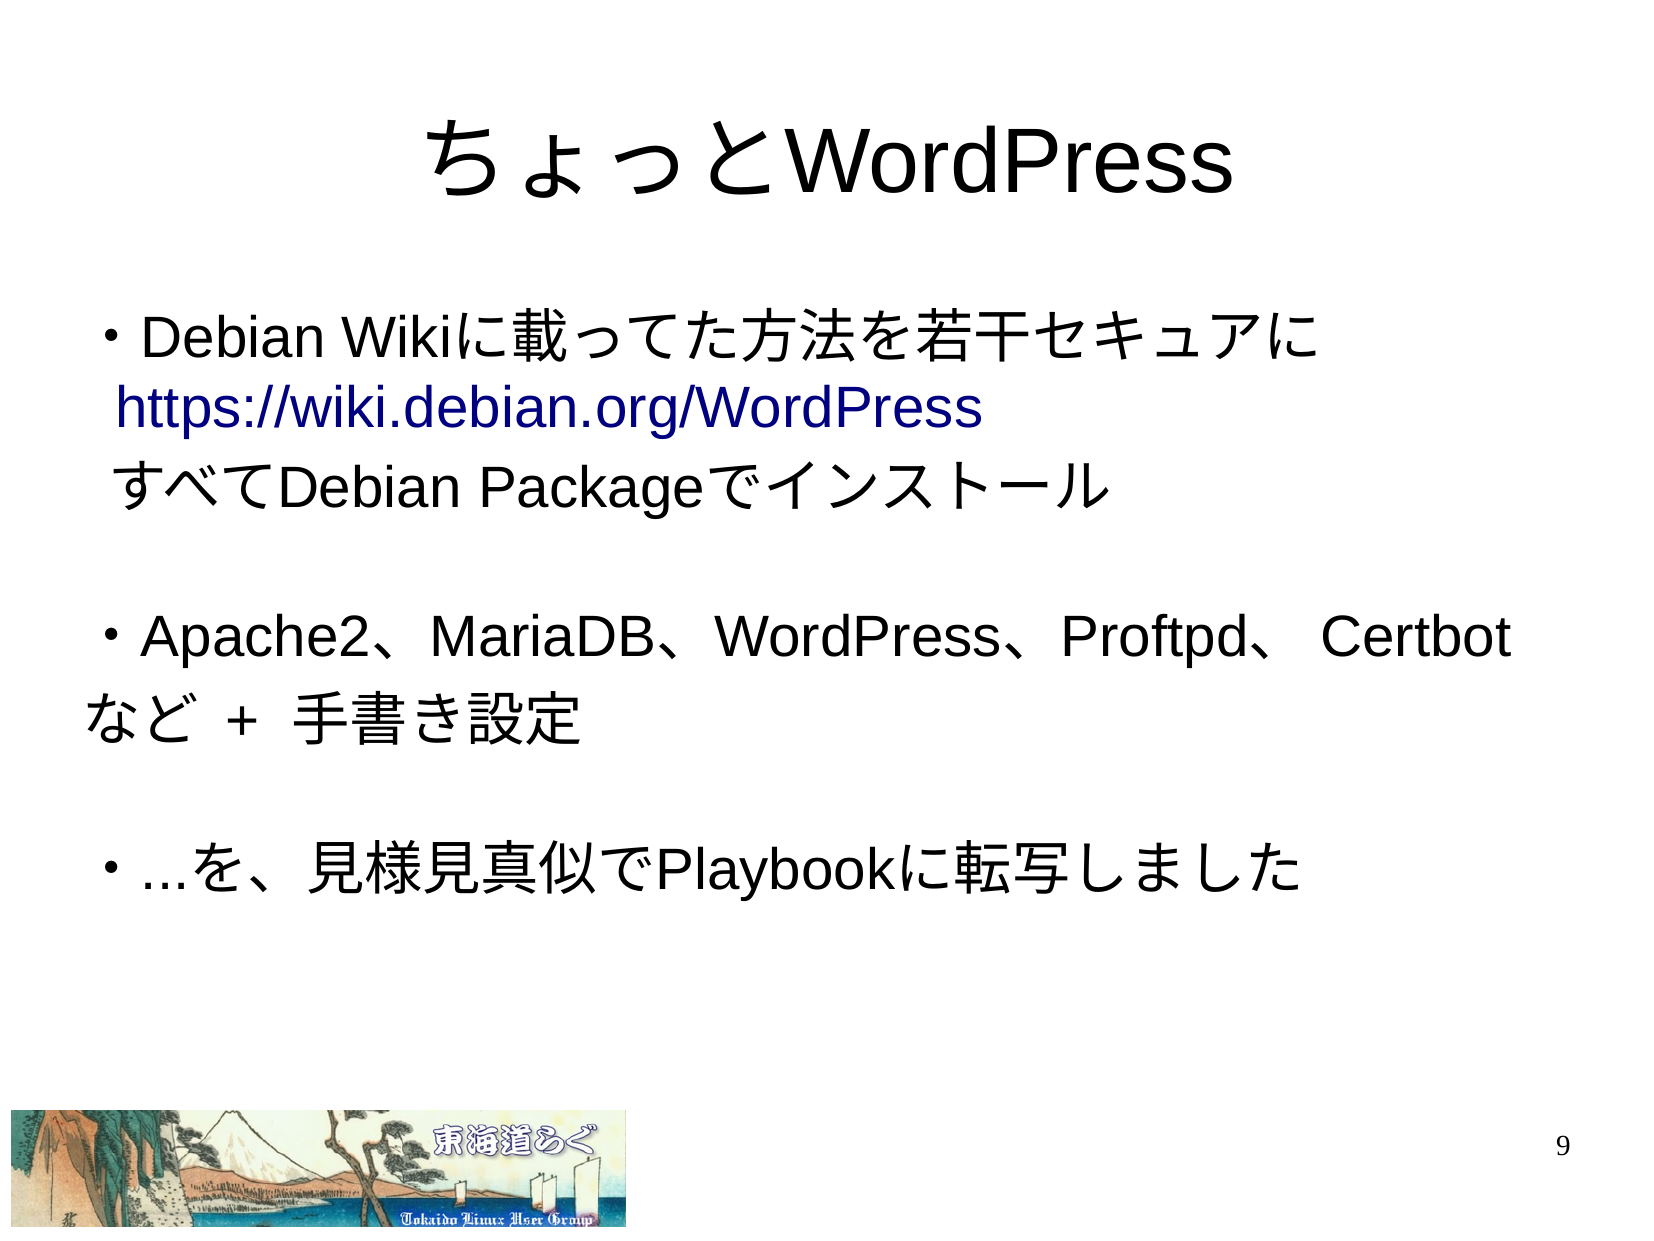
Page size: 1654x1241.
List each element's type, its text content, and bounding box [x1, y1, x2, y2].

title ちょっとWordPress [82, 49, 1571, 257]
picture [11, 1110, 626, 1227]
subtitle ・Debian Wikiに載ってた方法を若干セキュアに https://wiki.debian.org/WordPress すべてDebian Packageでインストール ・Apache2、MariaDB、WordPress、Proftpd、 Certbot など + 手書き設定 ・...を、見様見真似でPlaybookに転写しました [82, 290, 1571, 1010]
